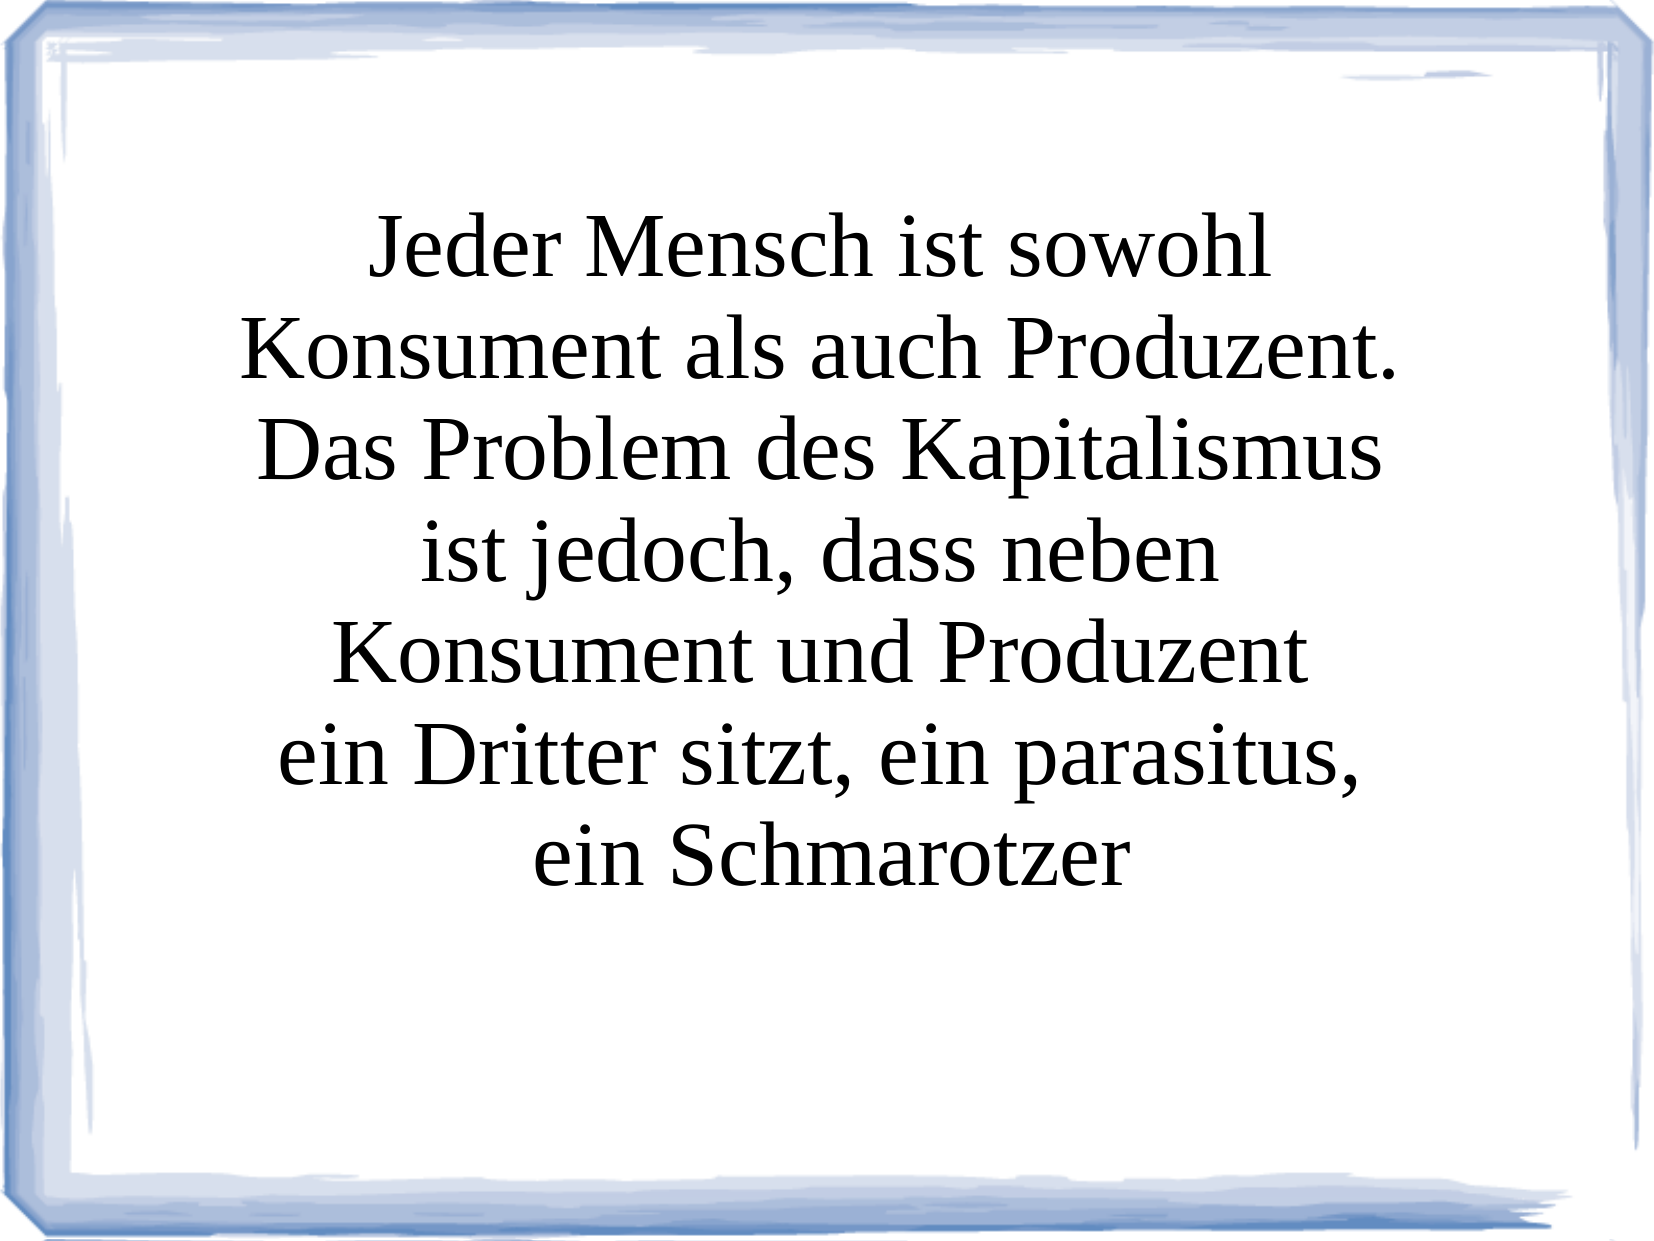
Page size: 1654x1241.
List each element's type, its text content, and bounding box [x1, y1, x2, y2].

picture [0, 0, 1654, 1241]
text_box Jeder Mensch ist sowohl Konsument als auch Produzent. Das Problem des Kapitalismus ist jedoch, dass neben Konsument und Produzent ein Dritter sitzt, ein parasitus, ein Schmarotzer [224, 187, 1441, 913]
